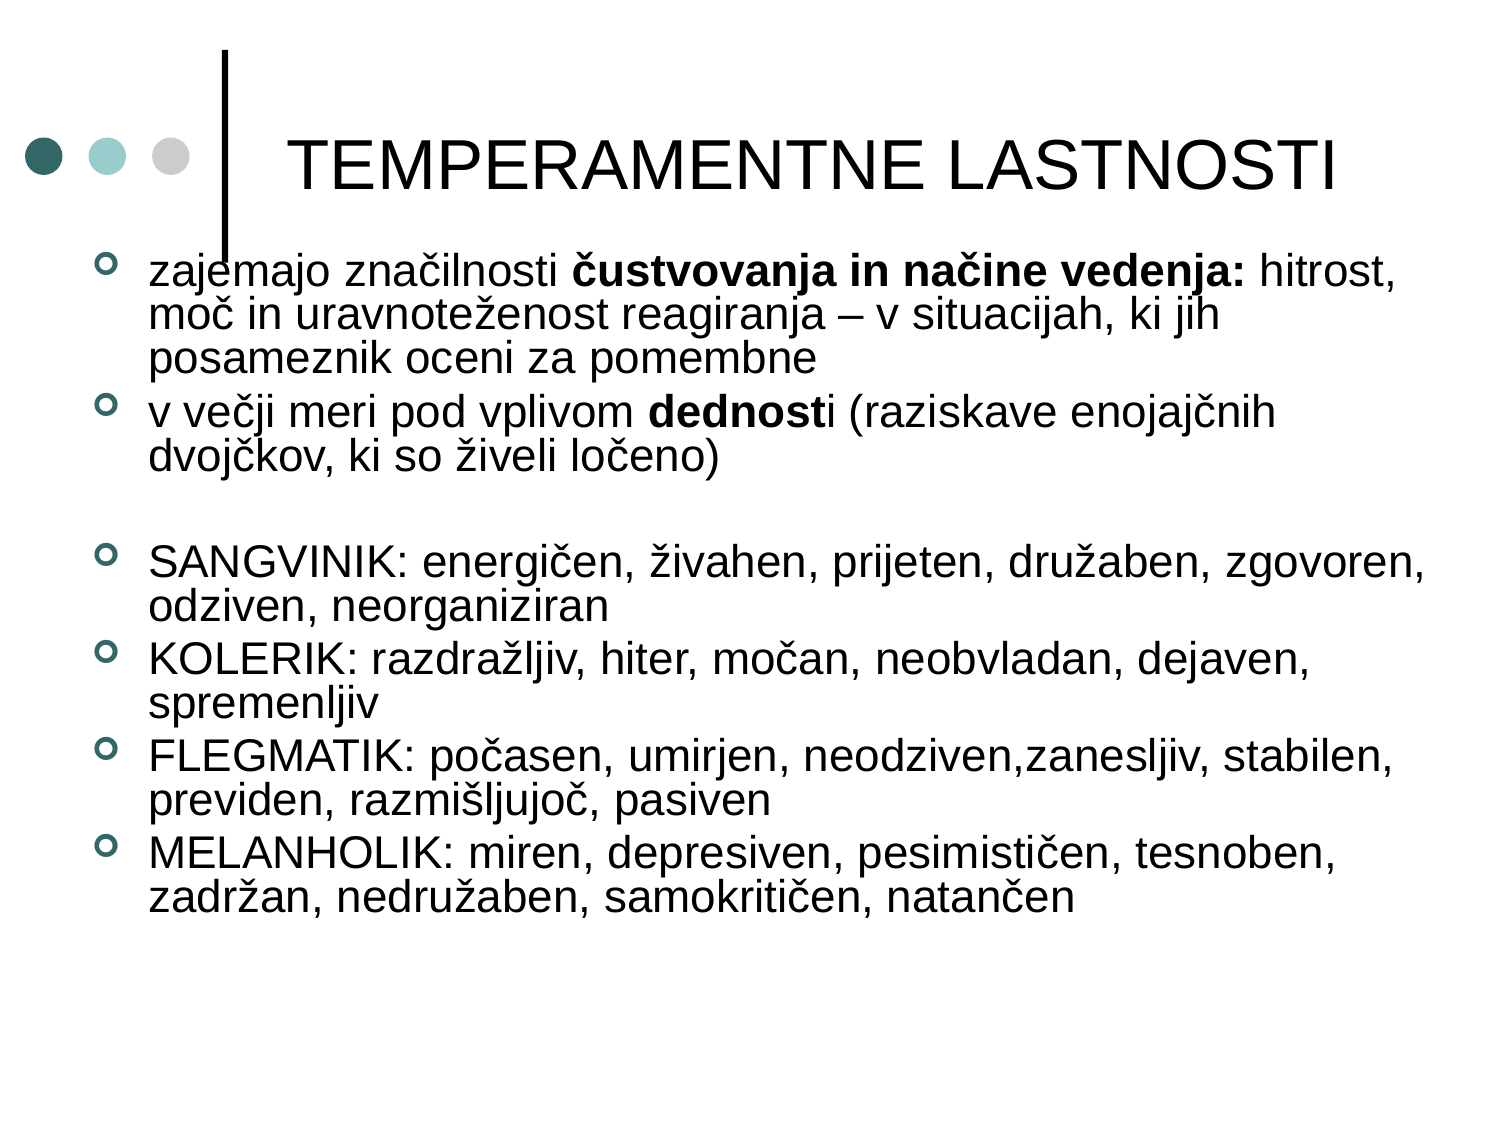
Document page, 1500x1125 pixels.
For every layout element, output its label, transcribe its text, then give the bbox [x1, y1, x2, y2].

title TEMPERAMENTNE LASTNOSTI [271, 75, 1358, 243]
list zajemajo značilnosti čustvovanja in načine vedenja: hitrost, moč in uravnoteženost reagiranja – v situacijah, ki jih posameznik oceni za pomembne v večji meri pod vplivom dednosti (raziskave enojajčnih dvojčkov, ki so živeli ločeno) SANGVINIK: energičen, živahen, prijeten, družaben, zgovoren, odziven, neorganiziran KOLERIK: razdražljiv, hiter, močan, neobvladan, dejaven, spremenljiv FLEGMATIK: počasen, umirjen, neodziven,zanesljiv, stabilen, previden, razmišljujoč, pasiven MELANHOLIK: miren, depresiven, pesimističen, tesnoben, zadržan, nedružaben, samokritičen, natančen [76, 243, 1447, 966]
